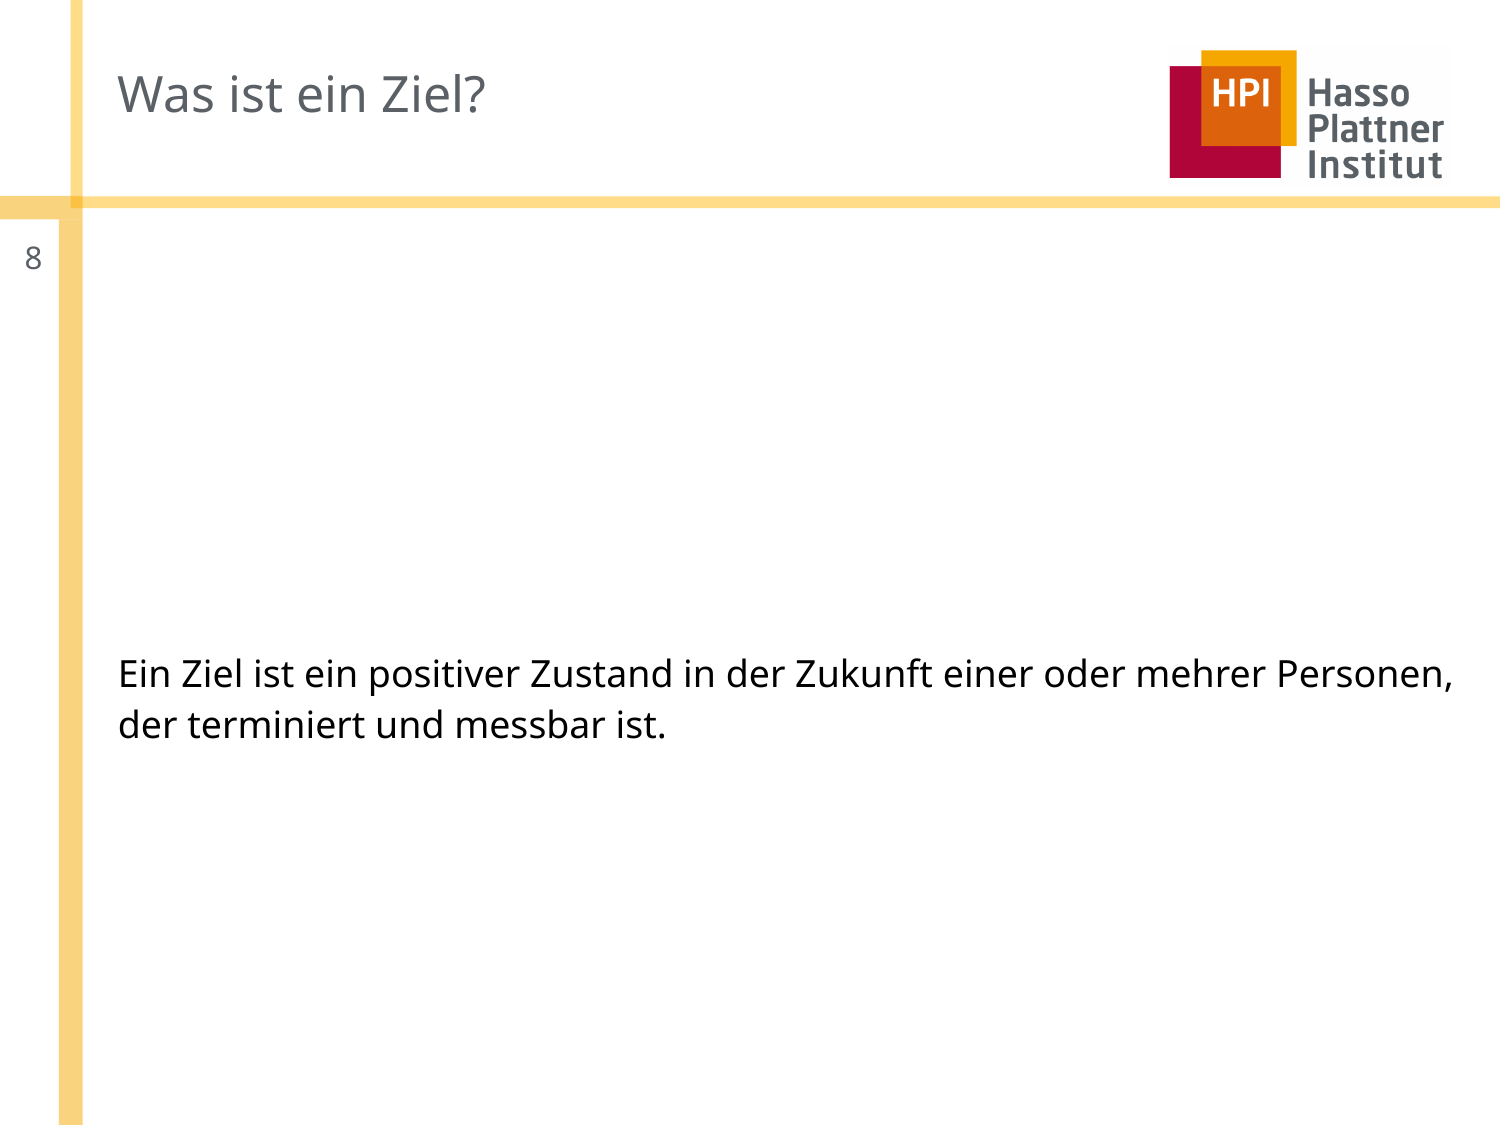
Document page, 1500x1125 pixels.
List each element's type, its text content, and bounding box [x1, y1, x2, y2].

subtitle Ein Ziel ist ein positiver Zustand in der Zukunft einer oder mehrer Personen, der terminiert und messbar ist. [117, 333, 1459, 1063]
title Was ist ein Ziel? [117, 7, 1093, 179]
